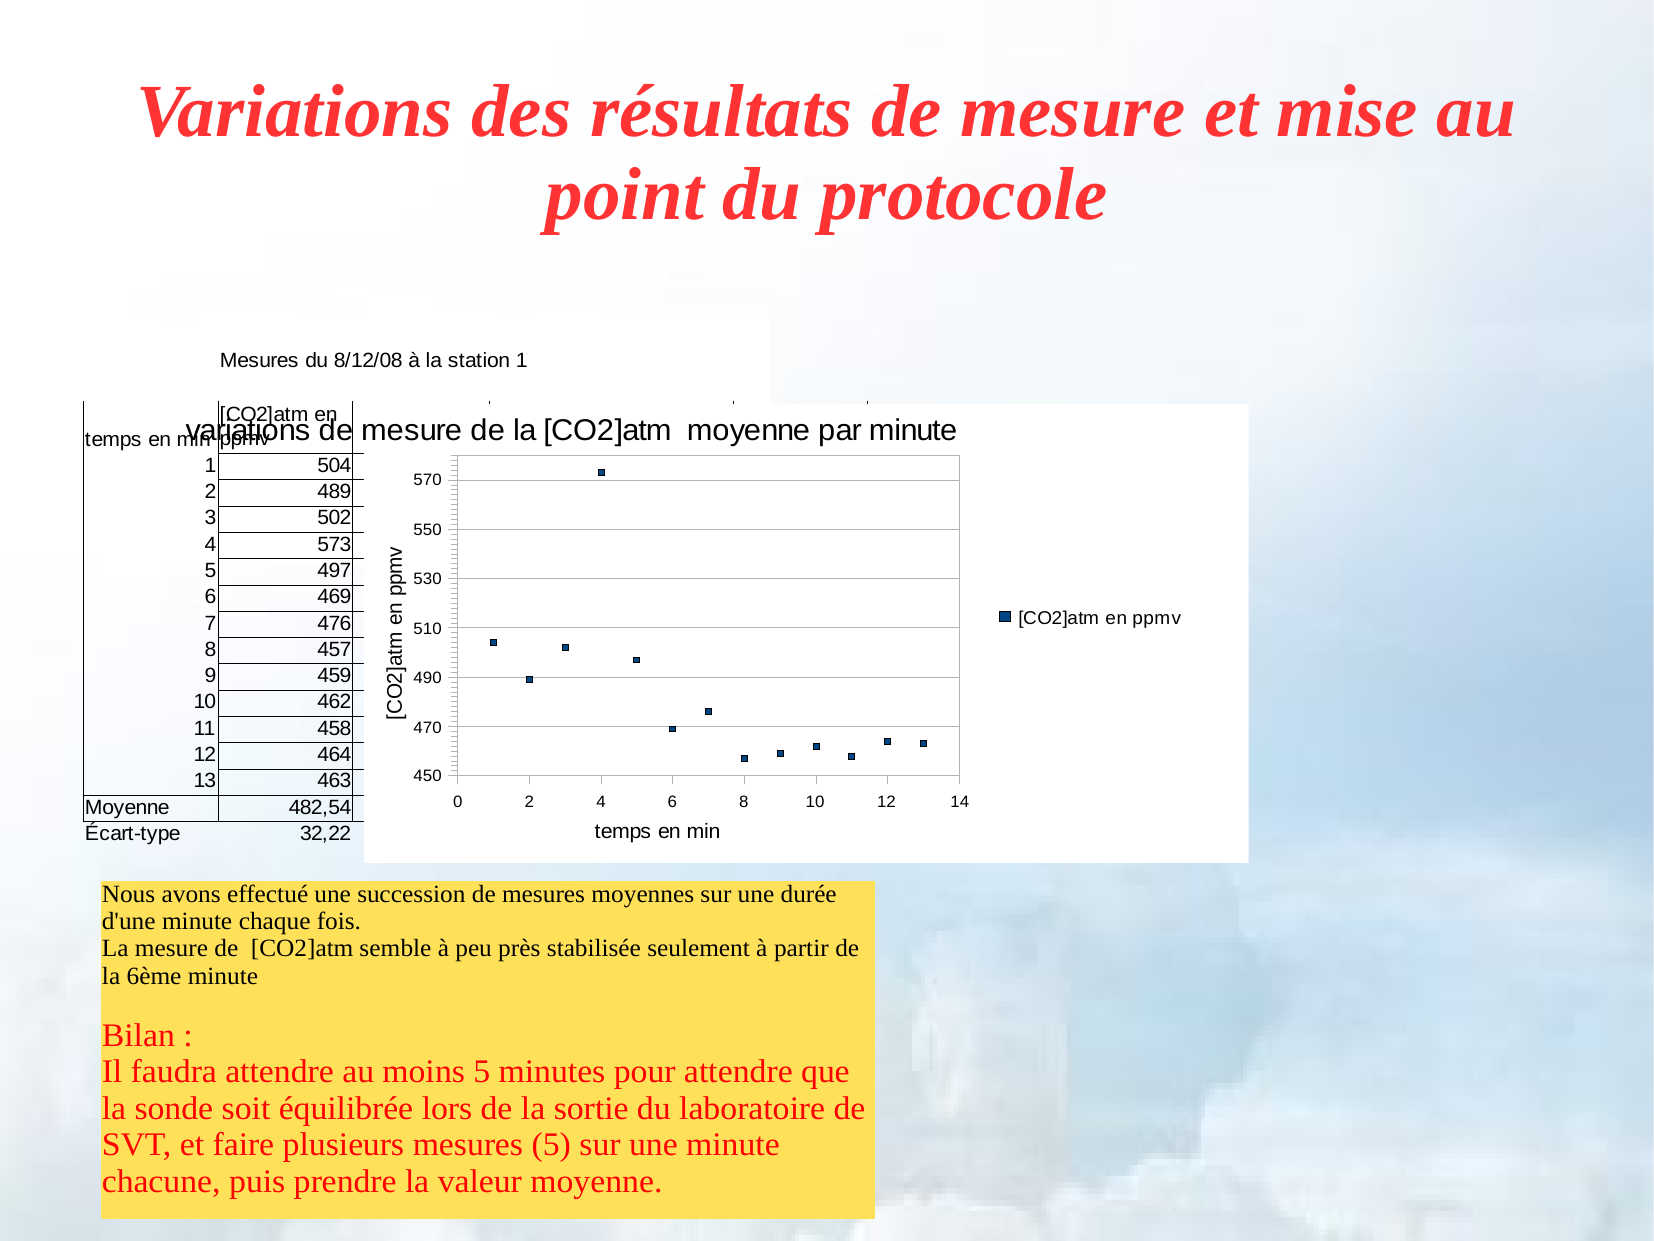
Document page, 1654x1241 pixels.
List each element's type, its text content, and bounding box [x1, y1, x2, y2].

title Variations des résultats de mesure et mise au point du protocole [82, 56, 1571, 250]
chart [82, 295, 1275, 1219]
picture [0, 0, 1654, 1241]
